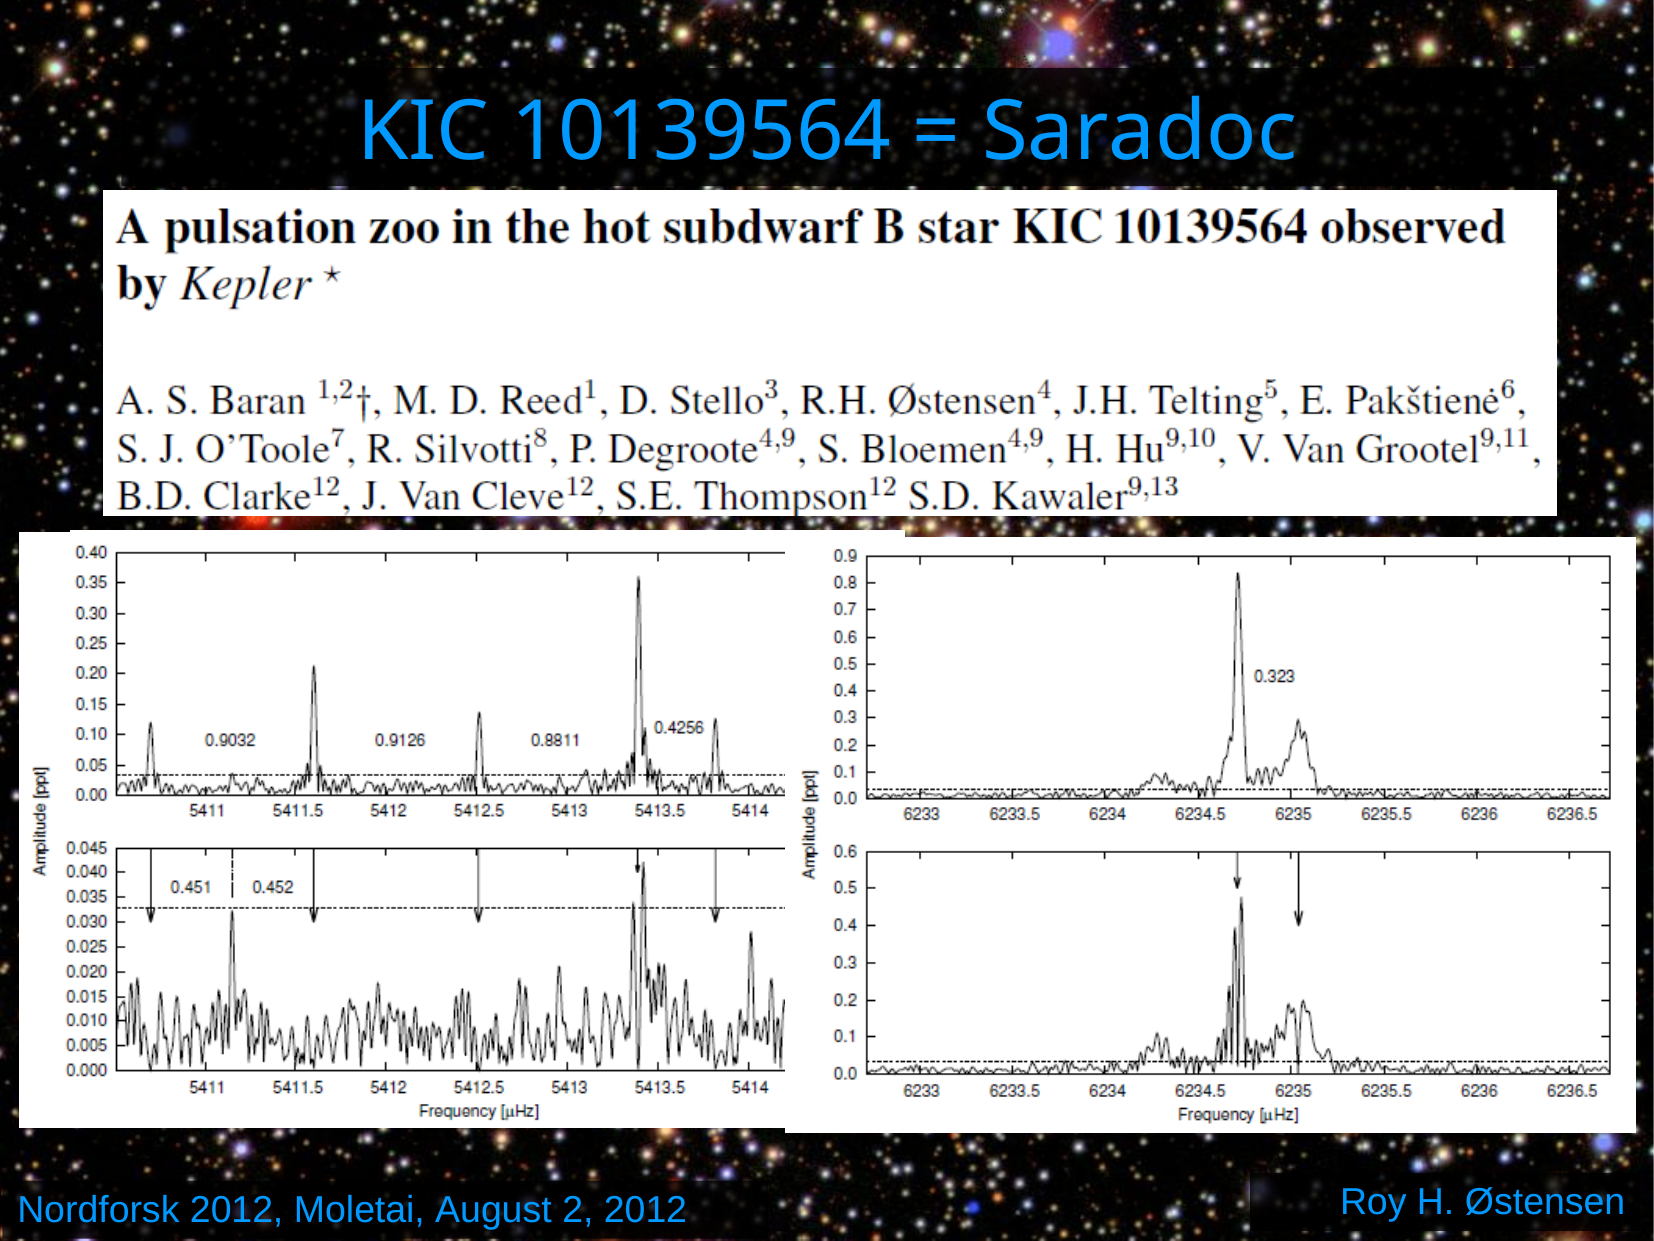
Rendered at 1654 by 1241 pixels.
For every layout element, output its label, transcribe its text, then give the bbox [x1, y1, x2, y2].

picture [0, 0, 1654, 1241]
title KIC 10139564 = Saradoc [121, 23, 1534, 190]
